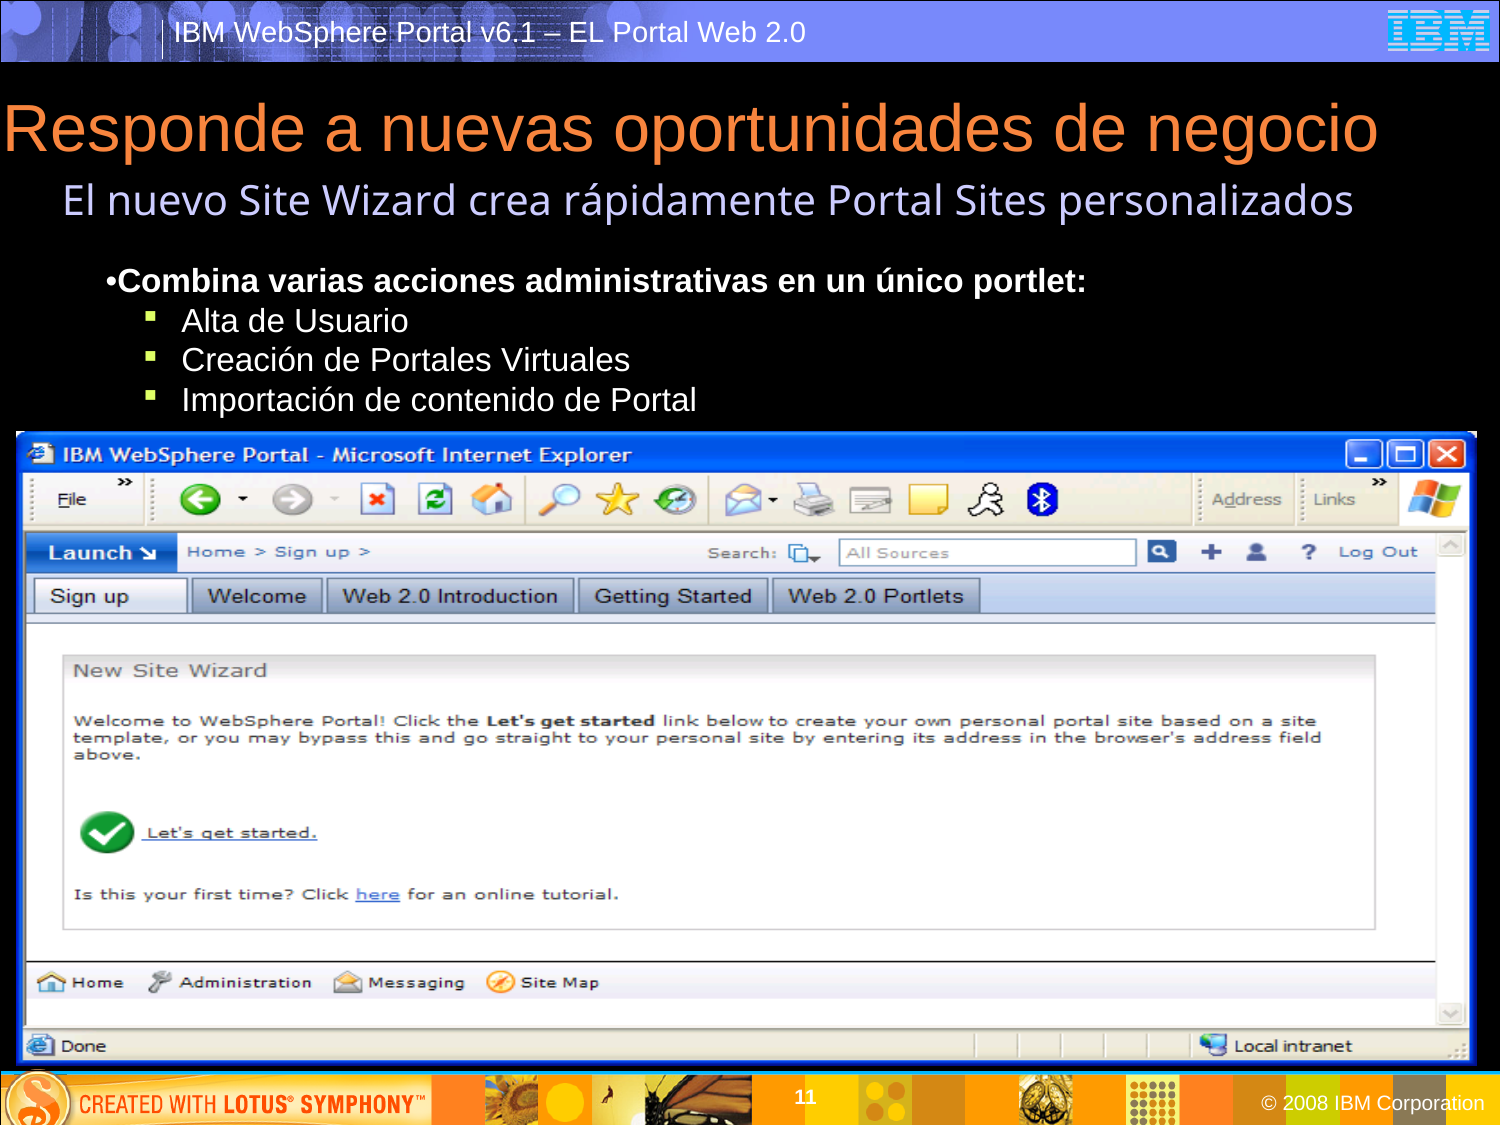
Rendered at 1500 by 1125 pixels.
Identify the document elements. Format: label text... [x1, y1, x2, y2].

text_box El nuevo Site Wizard crea rápidamente Portal Sites personalizados [47, 177, 1482, 228]
picture [16, 431, 1477, 1066]
picture [1, 1071, 1500, 1125]
title Responde a nuevas oportunidades de negocio [0, 87, 1500, 173]
picture [1, 1, 1499, 62]
text_box Combina varias acciones administrativas en un único portlet: Alta de Usuario Creación de Portales Virtuales Importación de contenido de Portal [90, 255, 1455, 432]
